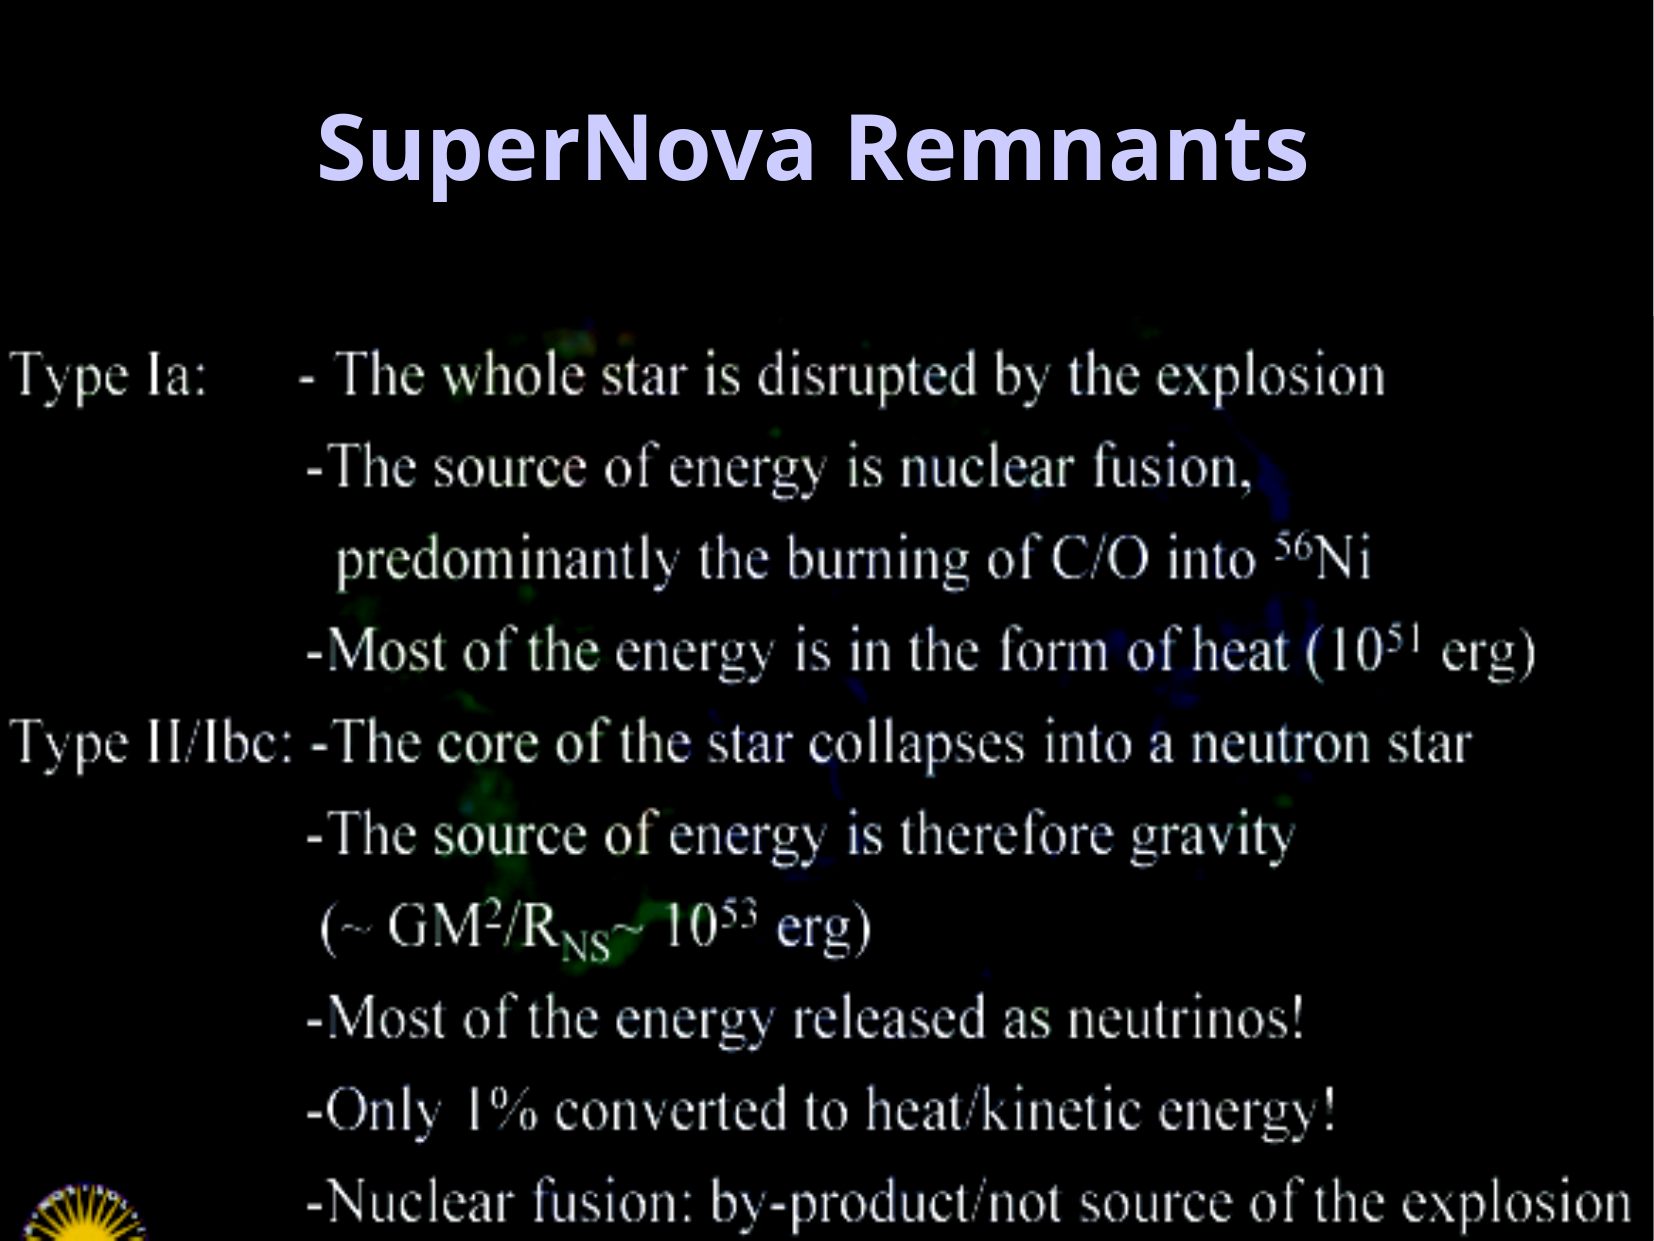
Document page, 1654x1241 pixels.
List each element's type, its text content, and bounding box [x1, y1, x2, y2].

picture [0, 316, 1654, 1241]
title SuperNova Remnants [110, 41, 1516, 248]
